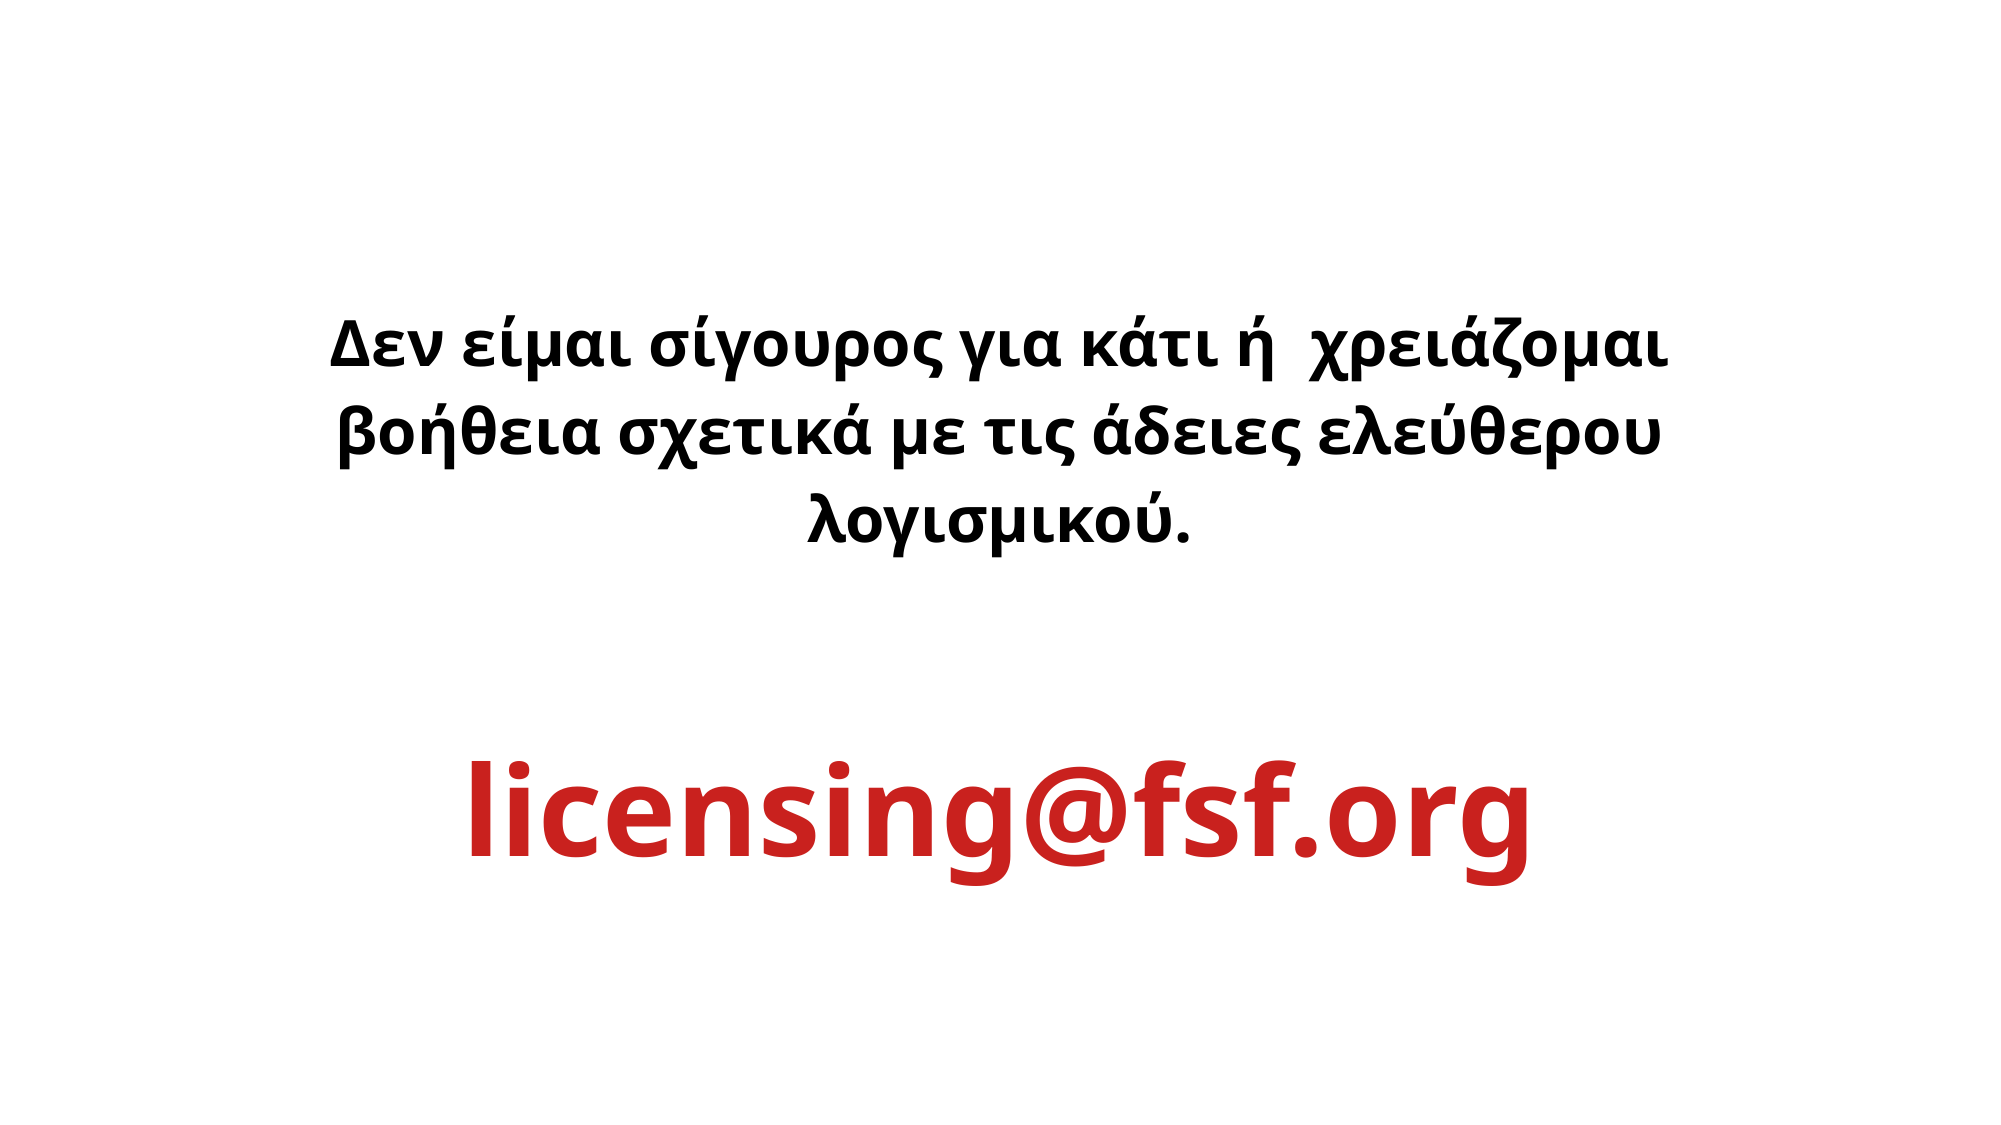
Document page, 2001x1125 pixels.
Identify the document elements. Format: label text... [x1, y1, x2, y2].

title licensing@fsf.org [243, 685, 1757, 889]
title Δεν είμαι σίγουρος για κάτι ή χρειάζομαι βοήθεια σχετικά με τις άδειες ελεύθερου λογισμικού. [243, 283, 1757, 563]
